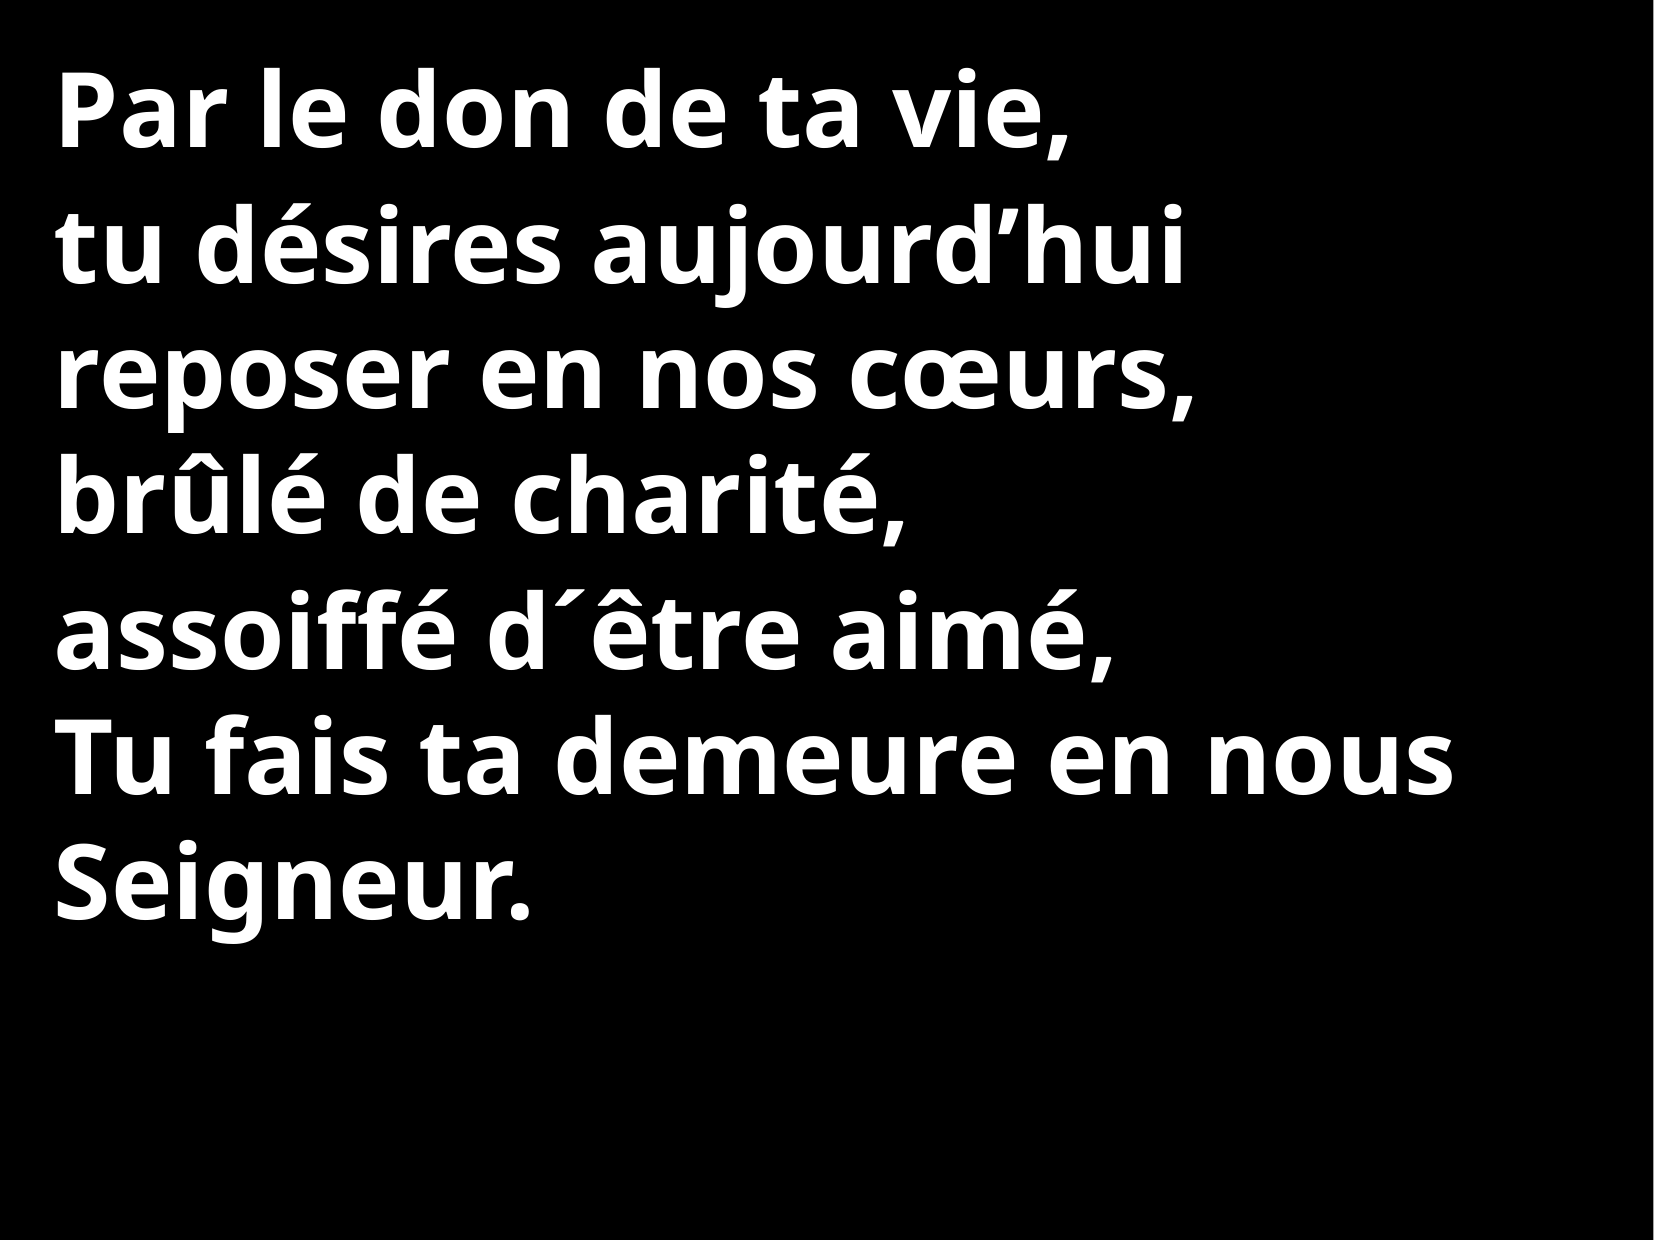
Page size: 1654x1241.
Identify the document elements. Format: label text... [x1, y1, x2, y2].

list Par le don de ta vie, tu désires aujourd’hui reposer en nos cœurs, brûlé de charité, assoiffé d´être aimé, Tu fais ta demeure en nous Seigneur. [39, 35, 1615, 1071]
